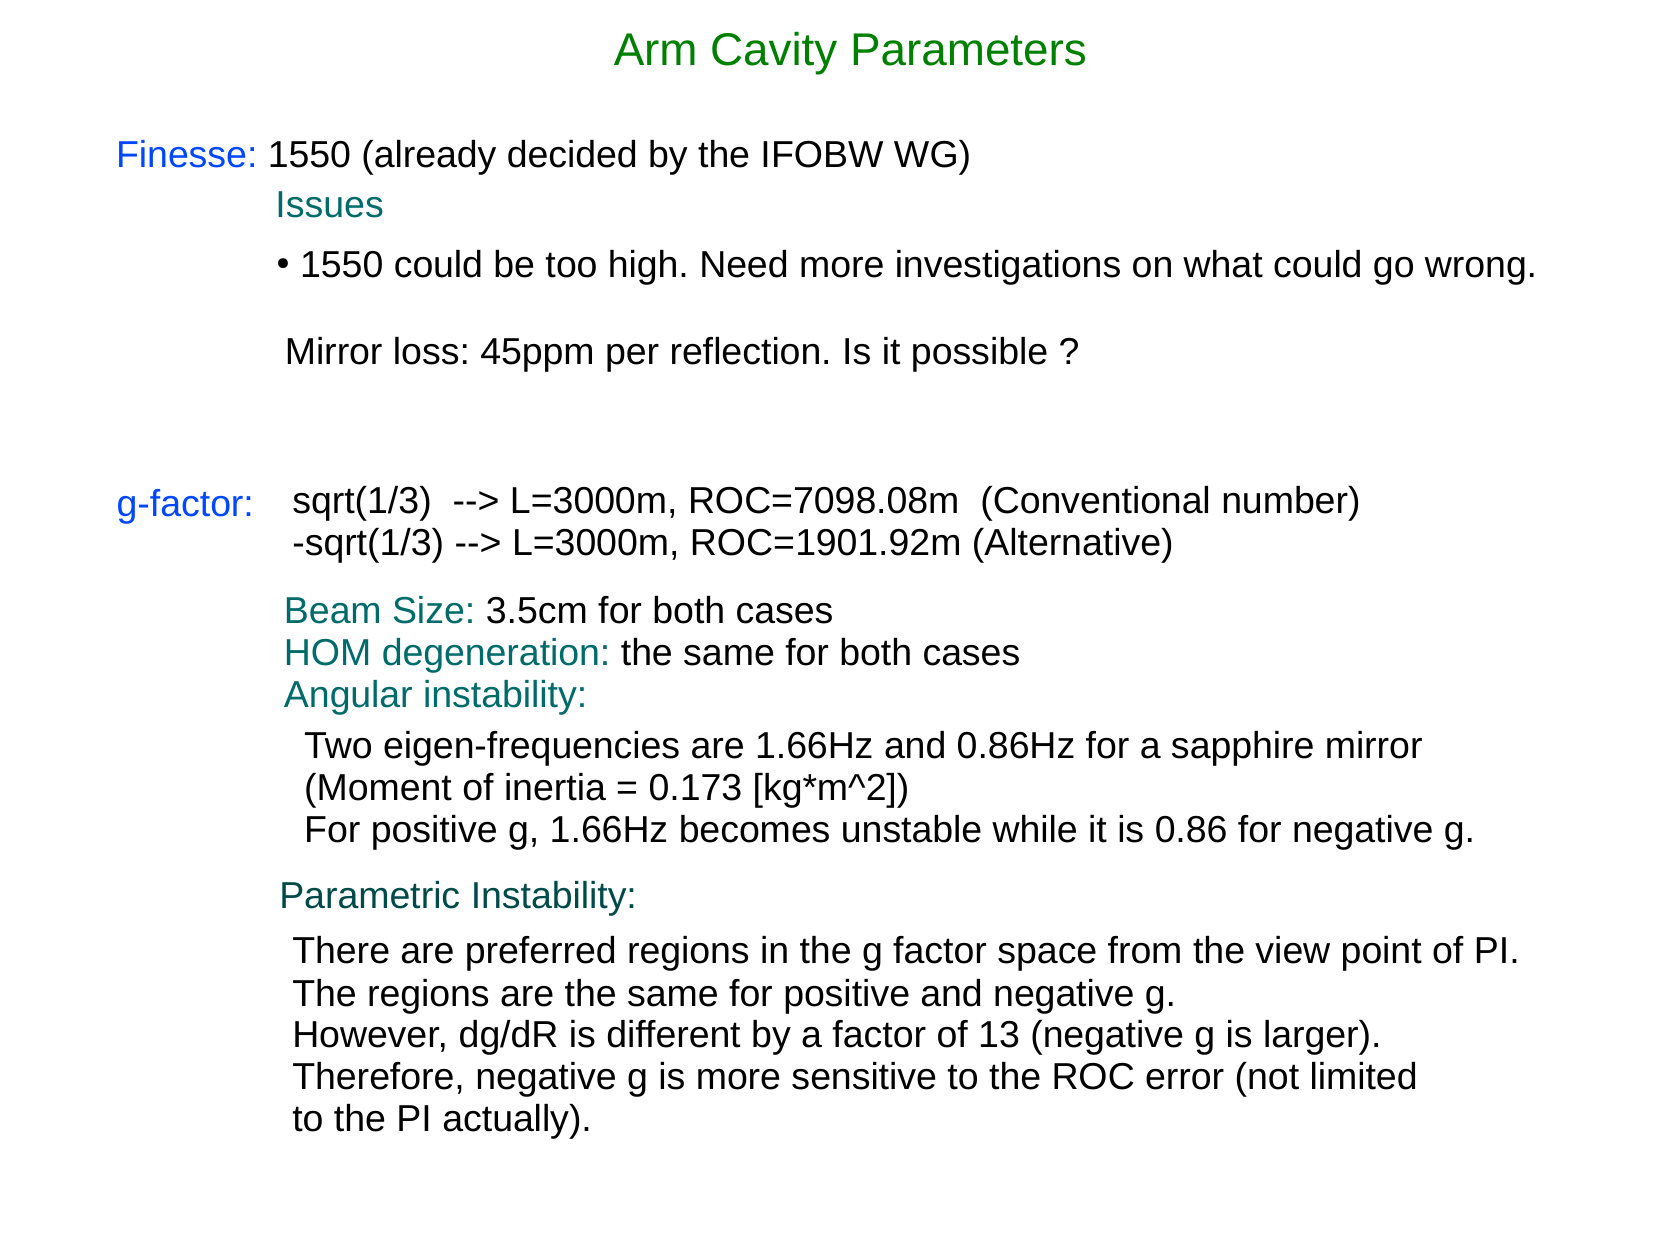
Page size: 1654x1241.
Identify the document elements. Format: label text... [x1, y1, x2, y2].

text_box Arm Cavity Parameters [598, 16, 1103, 83]
text_box Issues [260, 176, 399, 234]
text_box 1550 could be too high. Need more investigations on what could go wrong. [261, 236, 1553, 294]
text_box Finesse: 1550 (already decided by the IFOBW WG) [101, 126, 987, 184]
text_box Parametric Instability: [264, 867, 653, 925]
text_box Mirror loss: 45ppm per reflection. Is it possible ? [269, 322, 1095, 380]
text_box There are preferred regions in the g factor space from the view point of PI. The regions are the same for positive and negative g. However, dg/dR is different by a factor of 13 (negative g is larger). Therefore, negative g is more sensitive to the ROC error (not limited to the PI actually). [277, 922, 1536, 1148]
text_box Two eigen-frequencies are 1.66Hz and 0.86Hz for a sapphire mirror (Moment of inertia = 0.173 [kg*m^2]) For positive g, 1.66Hz becomes unstable while it is 0.86 for negative g. [289, 717, 1491, 859]
text_box sqrt(1/3) --> L=3000m, ROC=7098.08m (Conventional number) -sqrt(1/3) --> L=3000m, ROC=1901.92m (Alternative) [277, 472, 1376, 572]
text_box g-factor: [101, 474, 270, 532]
text_box Beam Size: 3.5cm for both cases HOM degeneration: the same for both cases Angular instability: [269, 582, 1036, 723]
